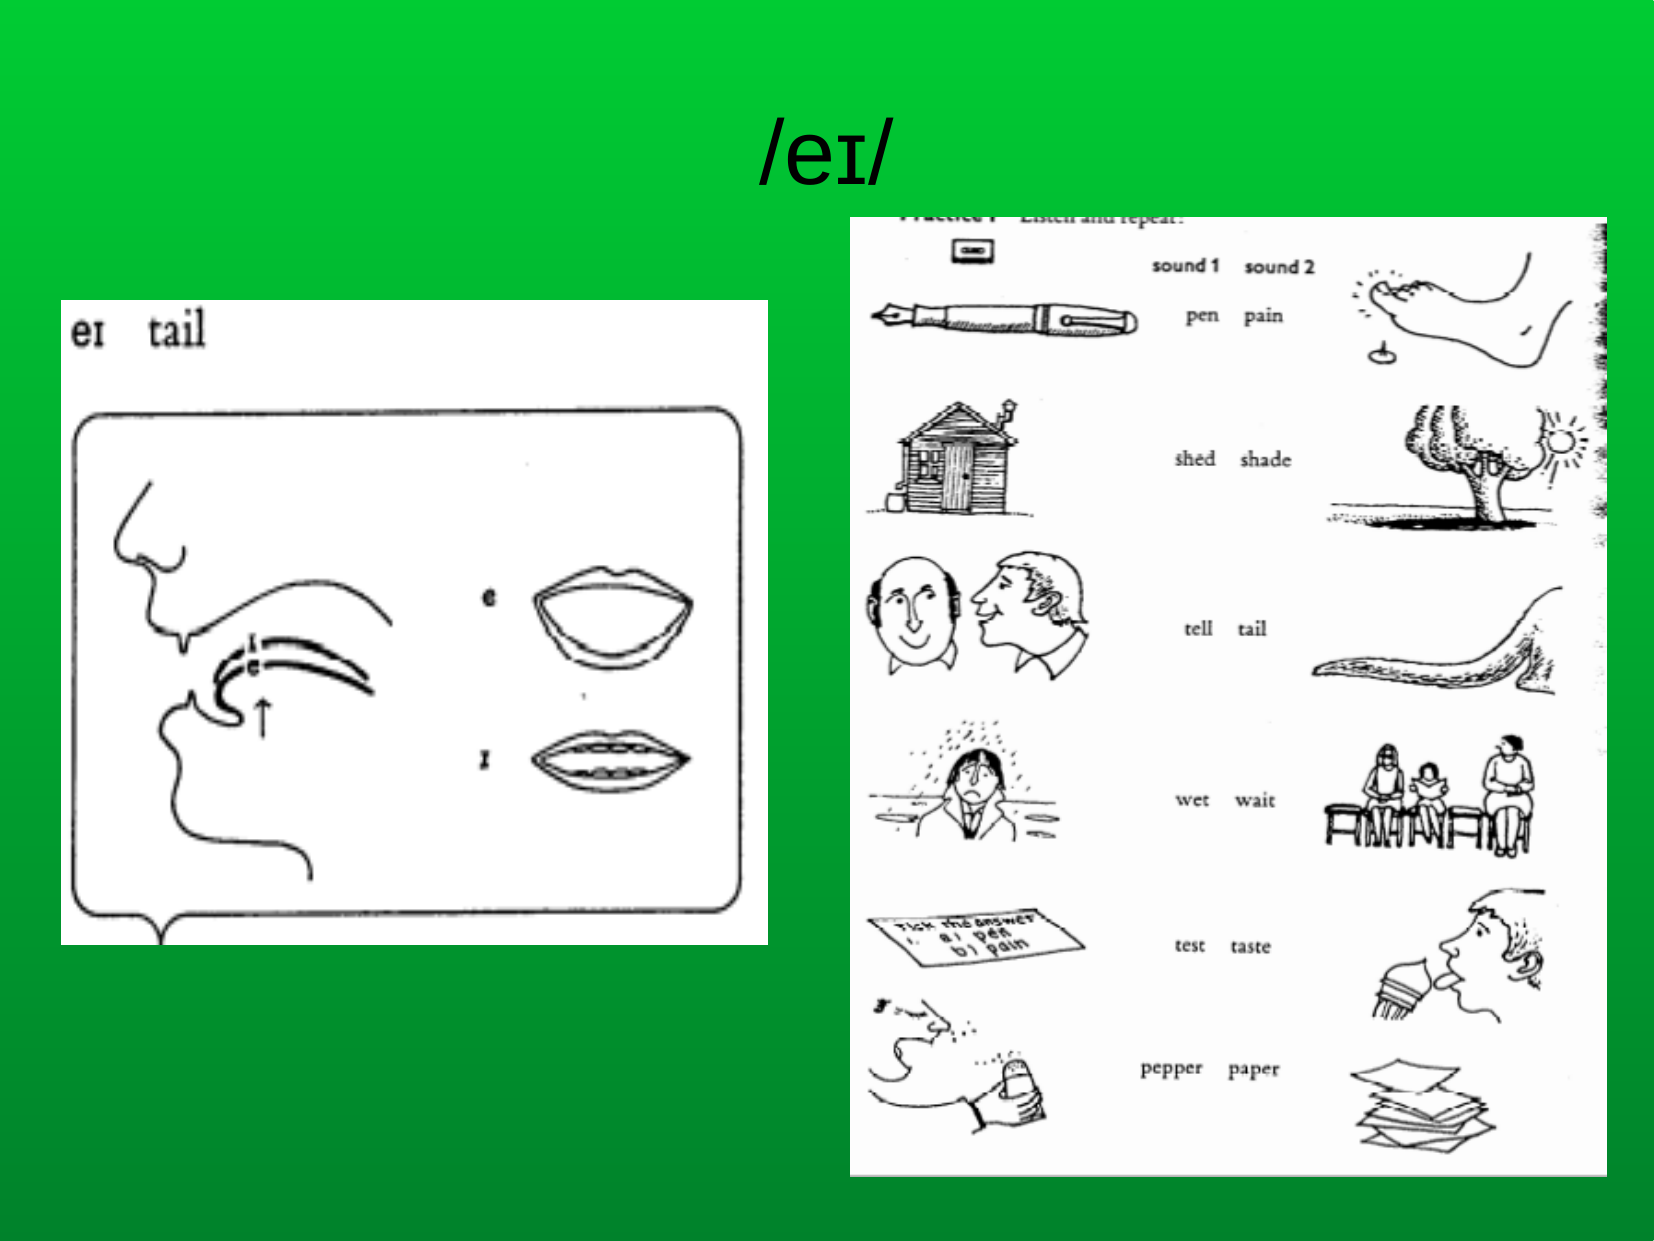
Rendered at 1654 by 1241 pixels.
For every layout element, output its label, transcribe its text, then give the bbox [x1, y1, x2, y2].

picture [61, 300, 768, 945]
picture [850, 217, 1607, 1177]
title /eɪ/ [82, 49, 1571, 257]
